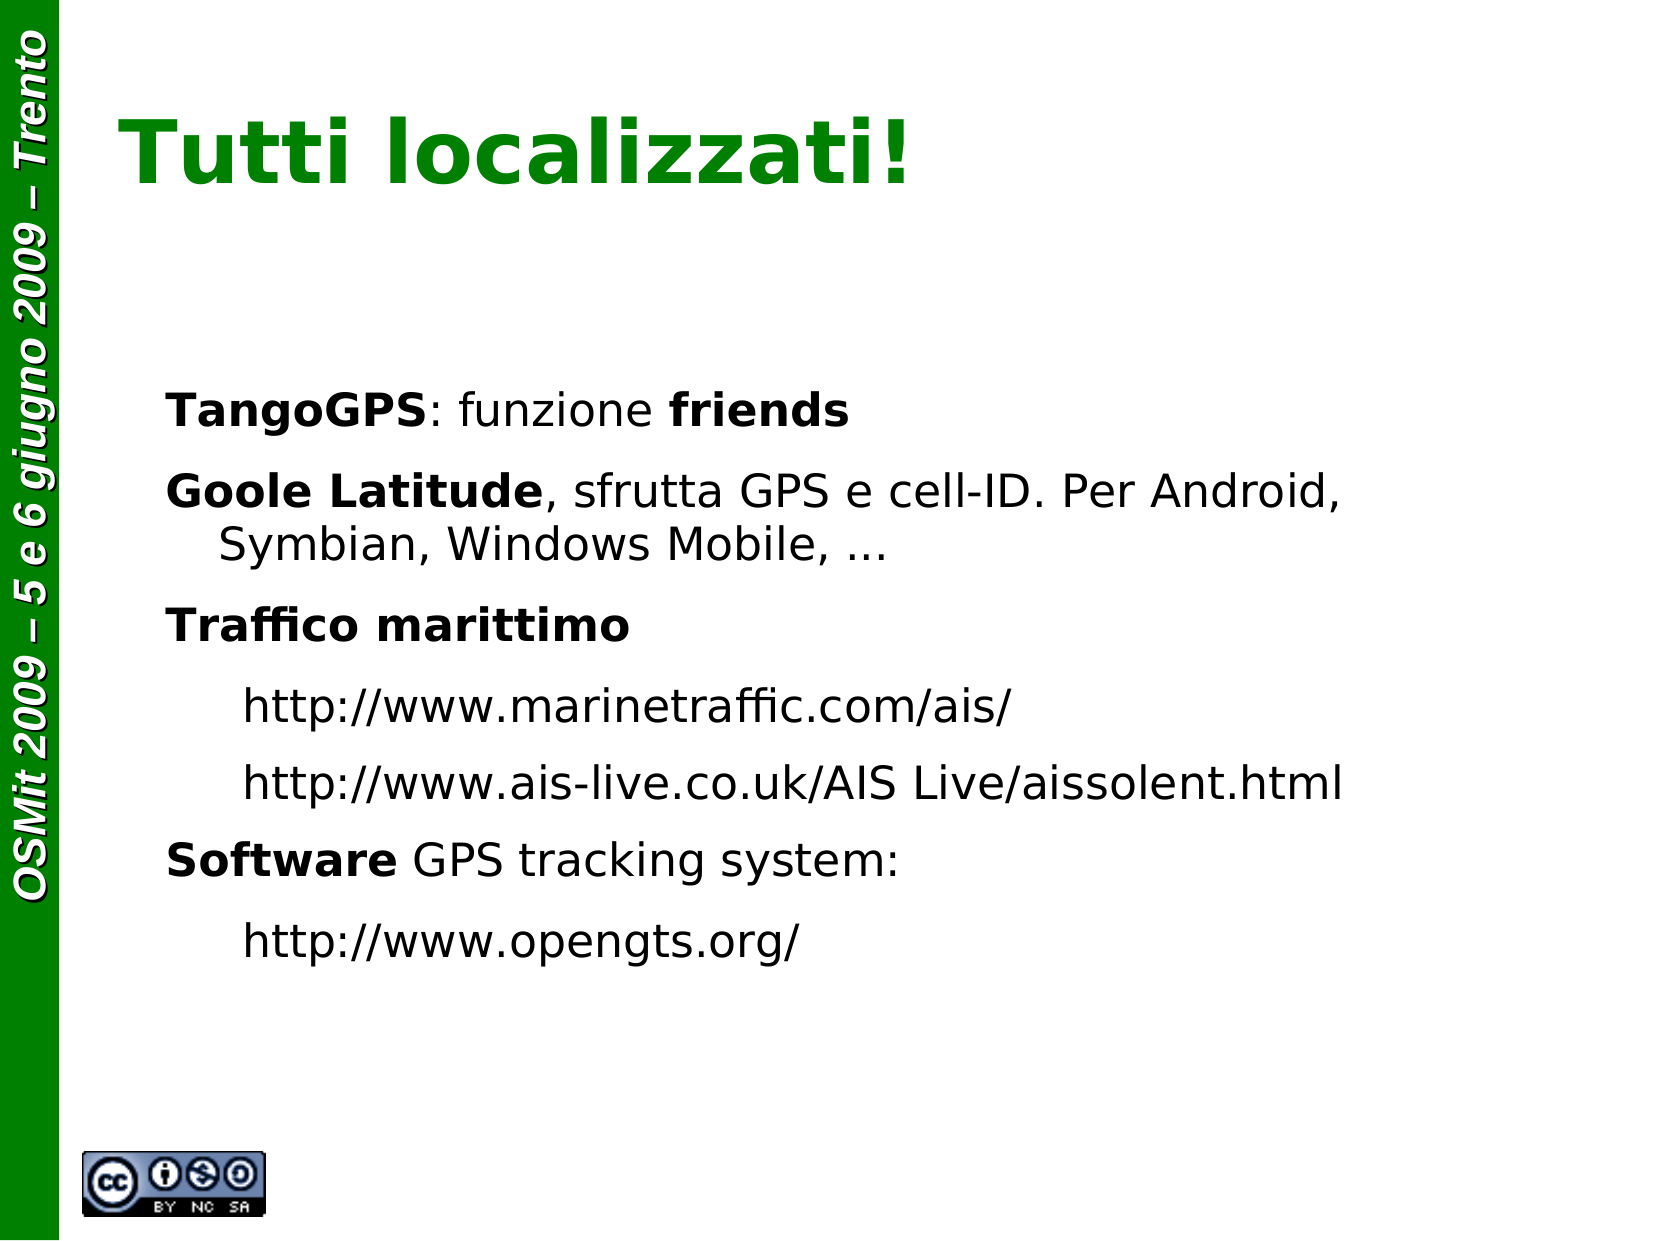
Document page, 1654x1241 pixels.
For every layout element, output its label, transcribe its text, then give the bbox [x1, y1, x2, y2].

list TangoGPS: funzione friends Goole Latitude, sfrutta GPS e cell-ID. Per Android, Symbian, Windows Mobile, ... Traffico marittimo http://www.marinetraffic.com/ais/ http://www.ais-live.co.uk/AIS Live/aissolent.html Software GPS tracking system: http://www.opengts.org/ [147, 383, 1571, 975]
picture [82, 1151, 266, 1217]
title Tutti localizzati! [118, 56, 1394, 249]
